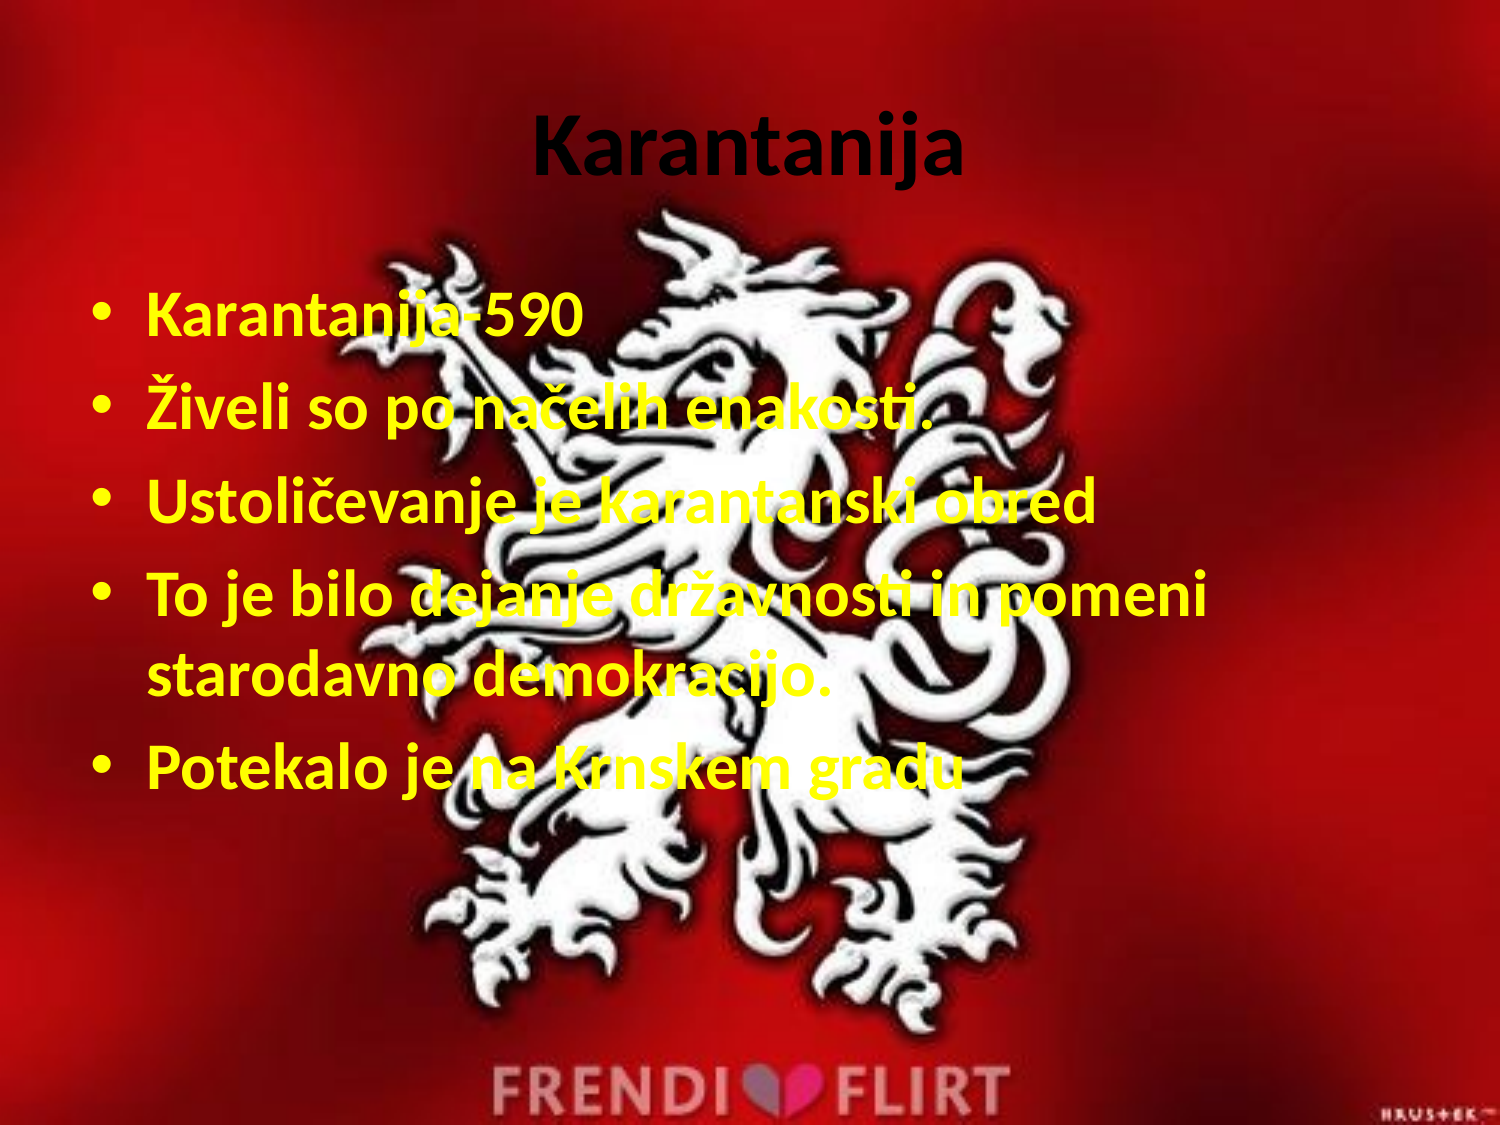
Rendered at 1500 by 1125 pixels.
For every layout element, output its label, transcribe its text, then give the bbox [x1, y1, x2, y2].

list Karantanija-590 Živeli so po načelih enakosti. Ustoličevanje je karantanski obred To je bilo dejanje državnosti in pomeni starodavno demokracijo. Potekalo je na Krnskem gradu [75, 262, 1425, 1005]
title Karantanija [75, 45, 1425, 233]
picture [0, 0, 1500, 1125]
